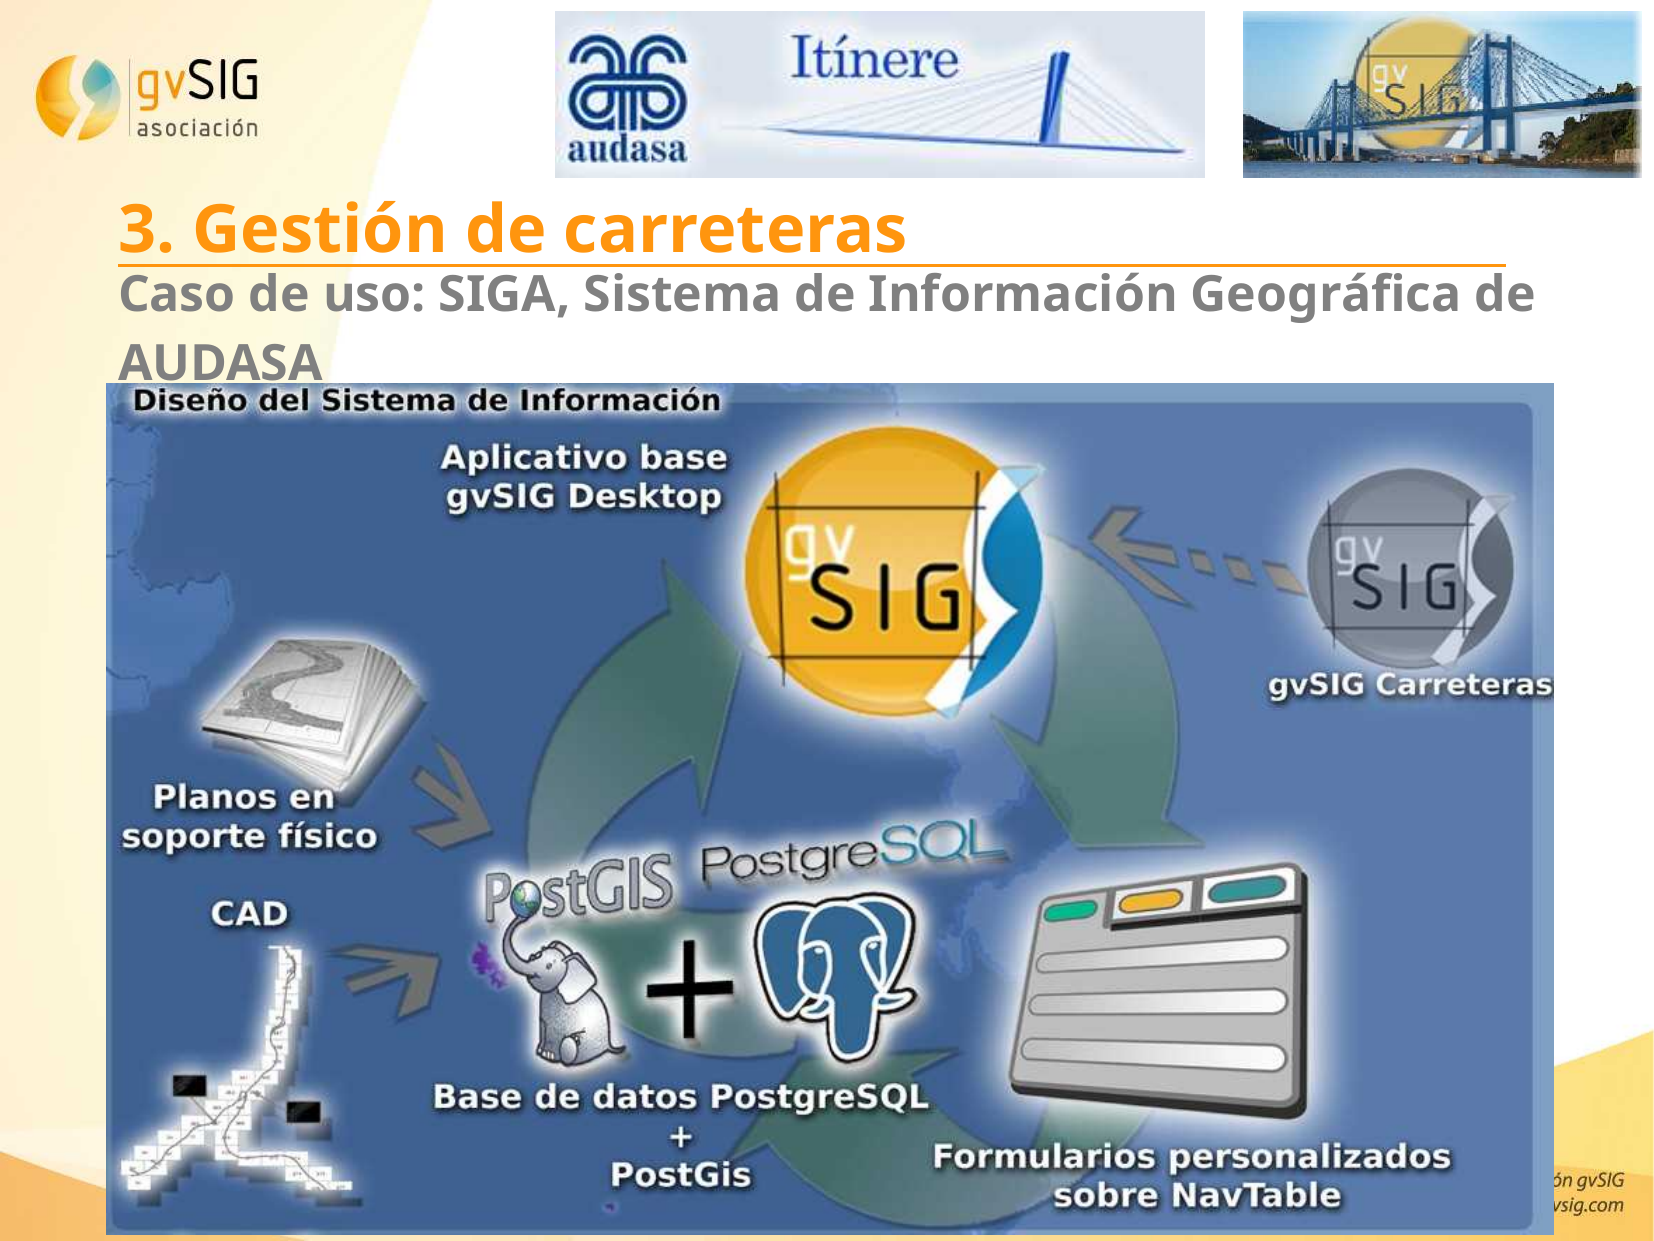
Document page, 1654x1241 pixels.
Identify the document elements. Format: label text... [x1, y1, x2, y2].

title Caso de uso: SIGA, Sistema de Información Geográfica de AUDASA [118, 268, 1654, 385]
title 3. Gestión de carreteras [118, 177, 1607, 268]
picture [0, 0, 1654, 1241]
